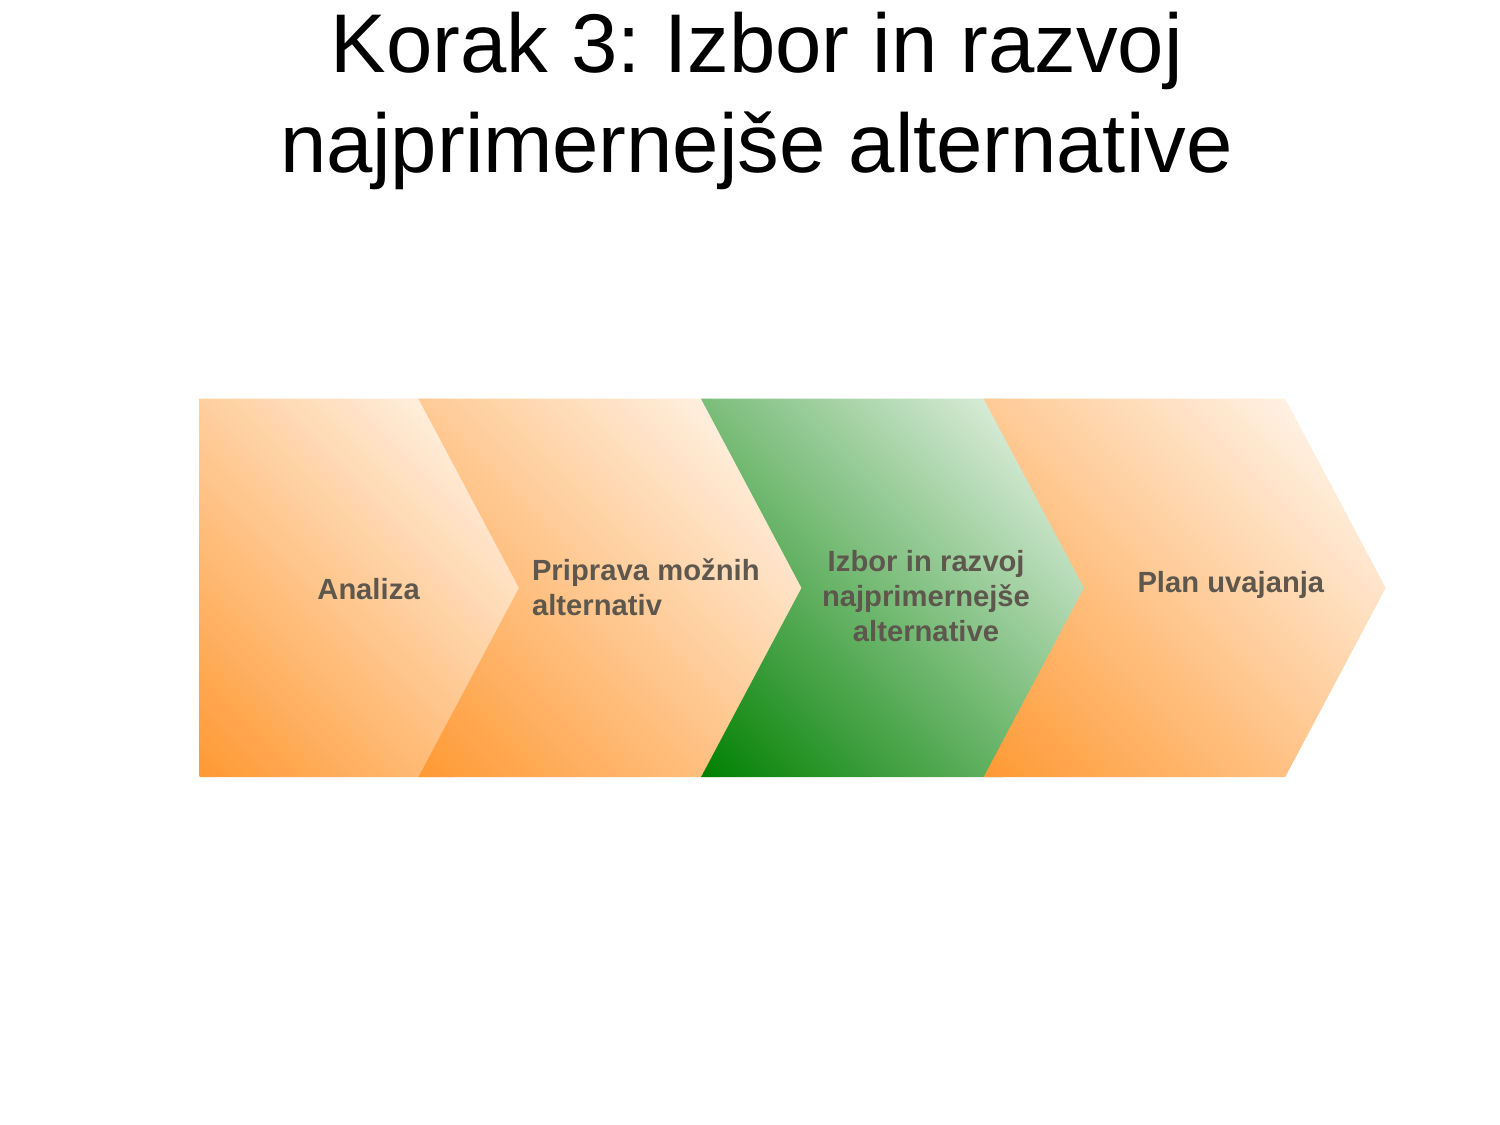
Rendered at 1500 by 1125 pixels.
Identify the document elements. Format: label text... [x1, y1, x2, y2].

text_box Plan uvajanja [1070, 556, 1392, 698]
text_box Priprava možnih alternativ [517, 543, 780, 629]
title Korak 3: Izbor in razvoj najprimernejše alternative [45, 0, 1469, 197]
text_box [418, 591, 1328, 778]
text_box [418, 398, 1369, 585]
text_box Analiza [199, 398, 517, 778]
text_box Izbor in razvoj najprimernejše alternative [772, 535, 1080, 636]
